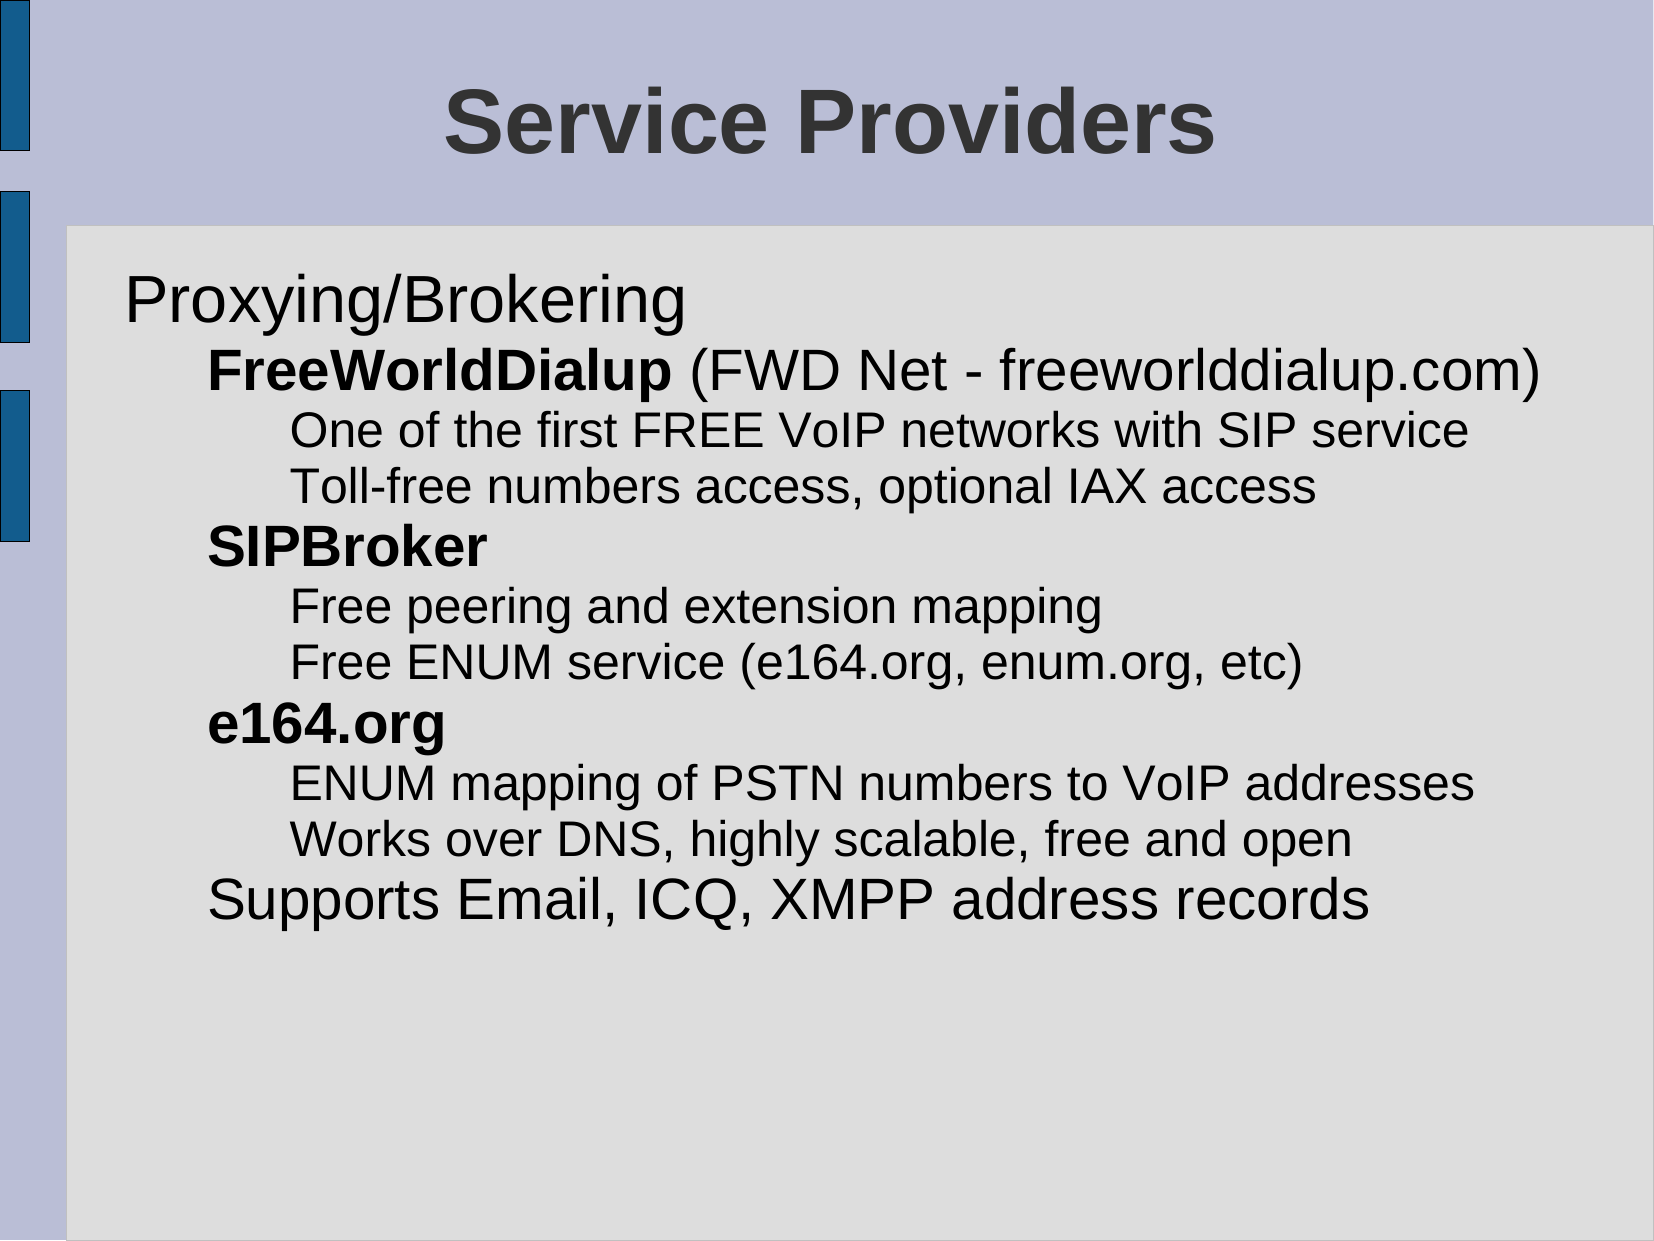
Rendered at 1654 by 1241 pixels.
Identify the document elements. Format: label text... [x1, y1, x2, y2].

title Service Providers [125, 17, 1538, 226]
list Proxying/Brokering FreeWorldDialup (FWD Net - freeworlddialup.com) One of the first FREE VoIP networks with SIP service Toll-free numbers access, optional IAX access SIPBroker Free peering and extension mapping Free ENUM service (e164.org, enum.org, etc) e164.org ENUM mapping of PSTN numbers to VoIP addresses Works over DNS, highly scalable, free and open Supports Email, ICQ, XMPP address records [112, 262, 1613, 1163]
